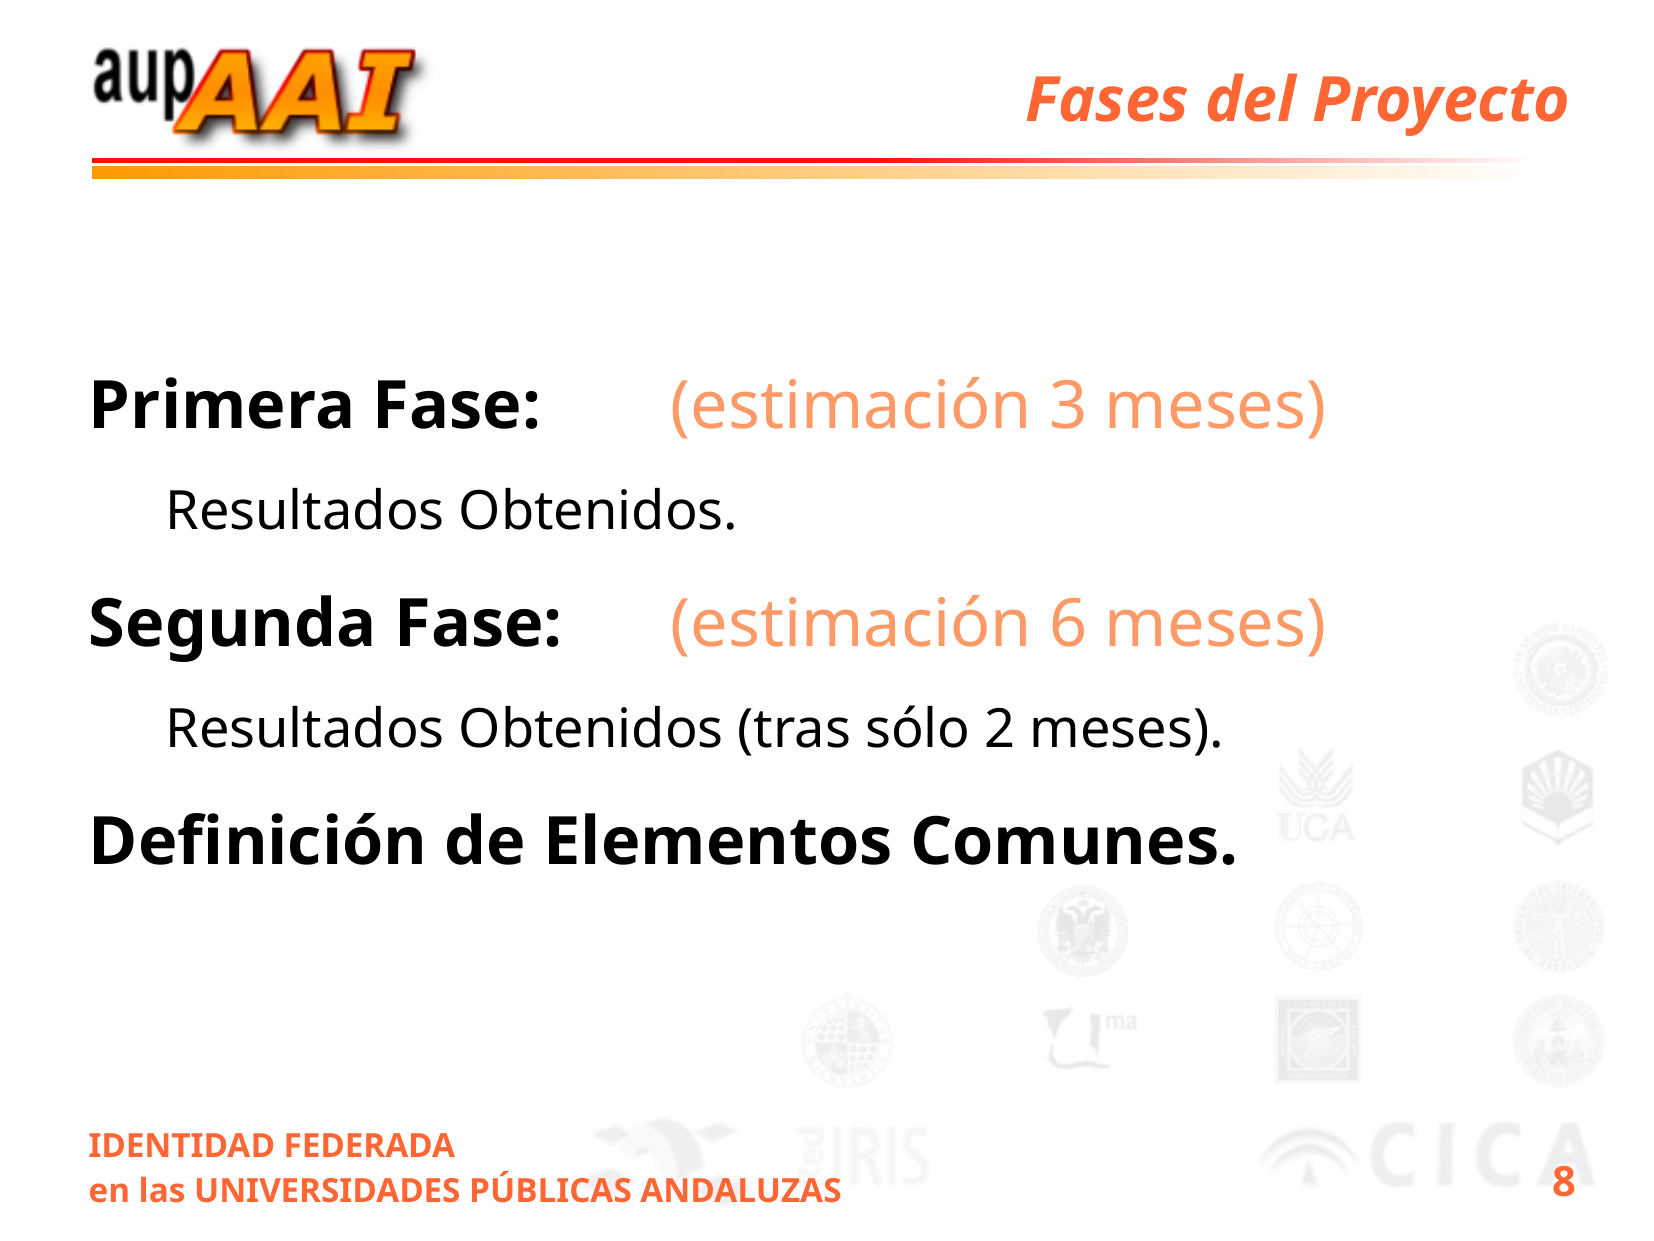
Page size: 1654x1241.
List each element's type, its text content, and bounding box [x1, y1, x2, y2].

list Primera Fase: (estimación 3 meses) Resultados Obtenidos. Segunda Fase: (estimación 6 meses) Resultados Obtenidos (tras sólo 2 meses). Definición de Elementos Comunes. [82, 248, 1571, 1049]
picture [49, 19, 1545, 179]
picture [579, 618, 1614, 1209]
title Fases del Proyecto [590, 62, 1571, 133]
